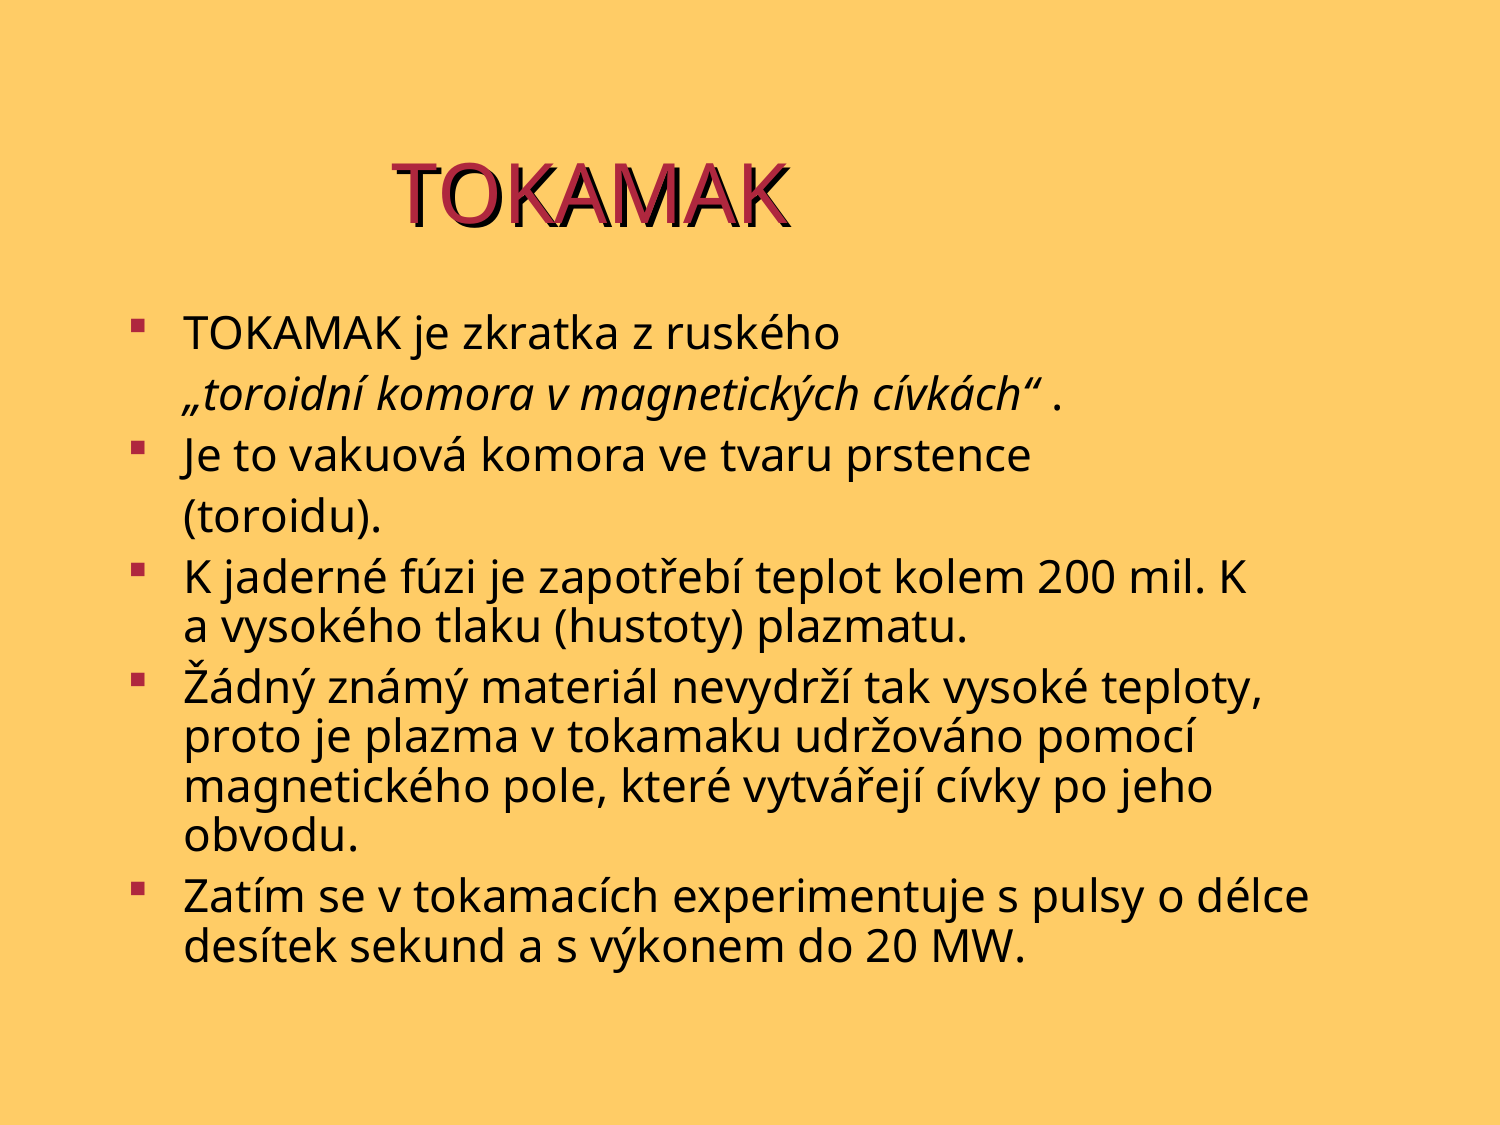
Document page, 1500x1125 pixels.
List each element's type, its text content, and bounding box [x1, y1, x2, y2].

title TOKAMAK [76, 66, 1352, 307]
list TOKAMAK je zkratka z ruského „toroidní komora v magnetických cívkách“ . Je to vakuová komora ve tvaru prstence (toroidu). K jaderné fúzi je zapotřebí teplot kolem 200 mil. K a vysokého tlaku (hustoty) plazmatu. Žádný známý materiál nevydrží tak vysoké teploty, proto je plazma v tokamaku udržováno pomocí magnetického pole, které vytvářejí cívky po jeho obvodu. Zatím se v tokamacích experimentuje s pulsy o délce desítek sekund a s výkonem do 20 MW. [112, 302, 1388, 988]
